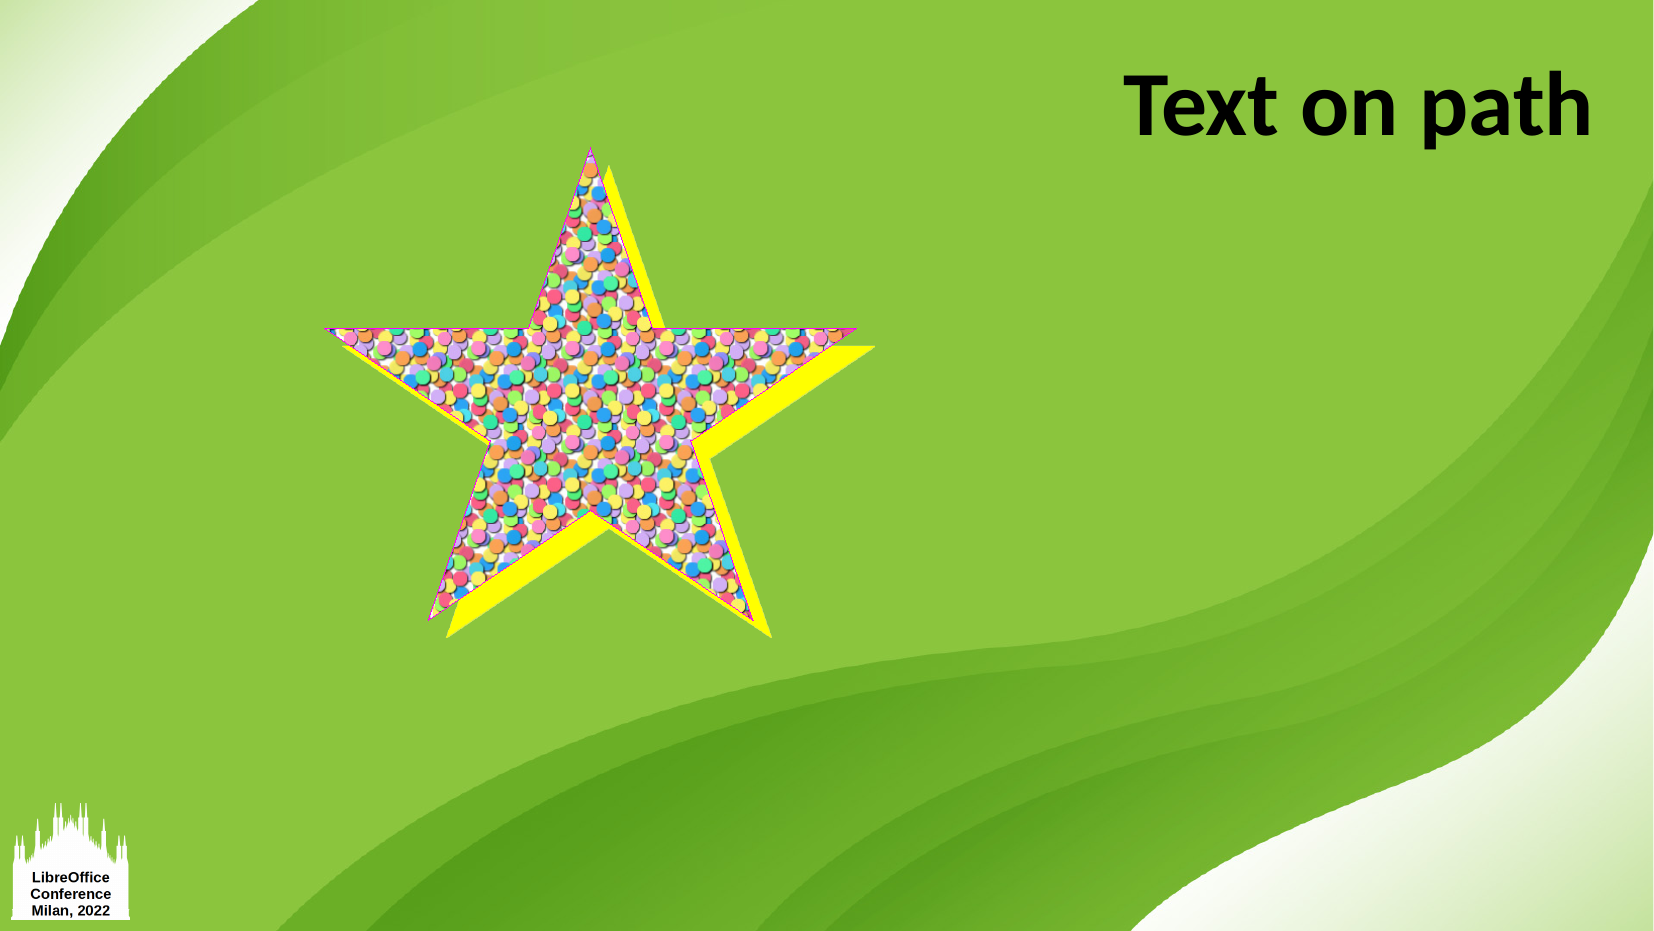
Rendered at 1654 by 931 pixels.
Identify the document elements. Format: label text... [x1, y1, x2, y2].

picture [0, 0, 1654, 931]
text_box [324, 147, 857, 621]
title Text on path [59, 38, 1595, 187]
